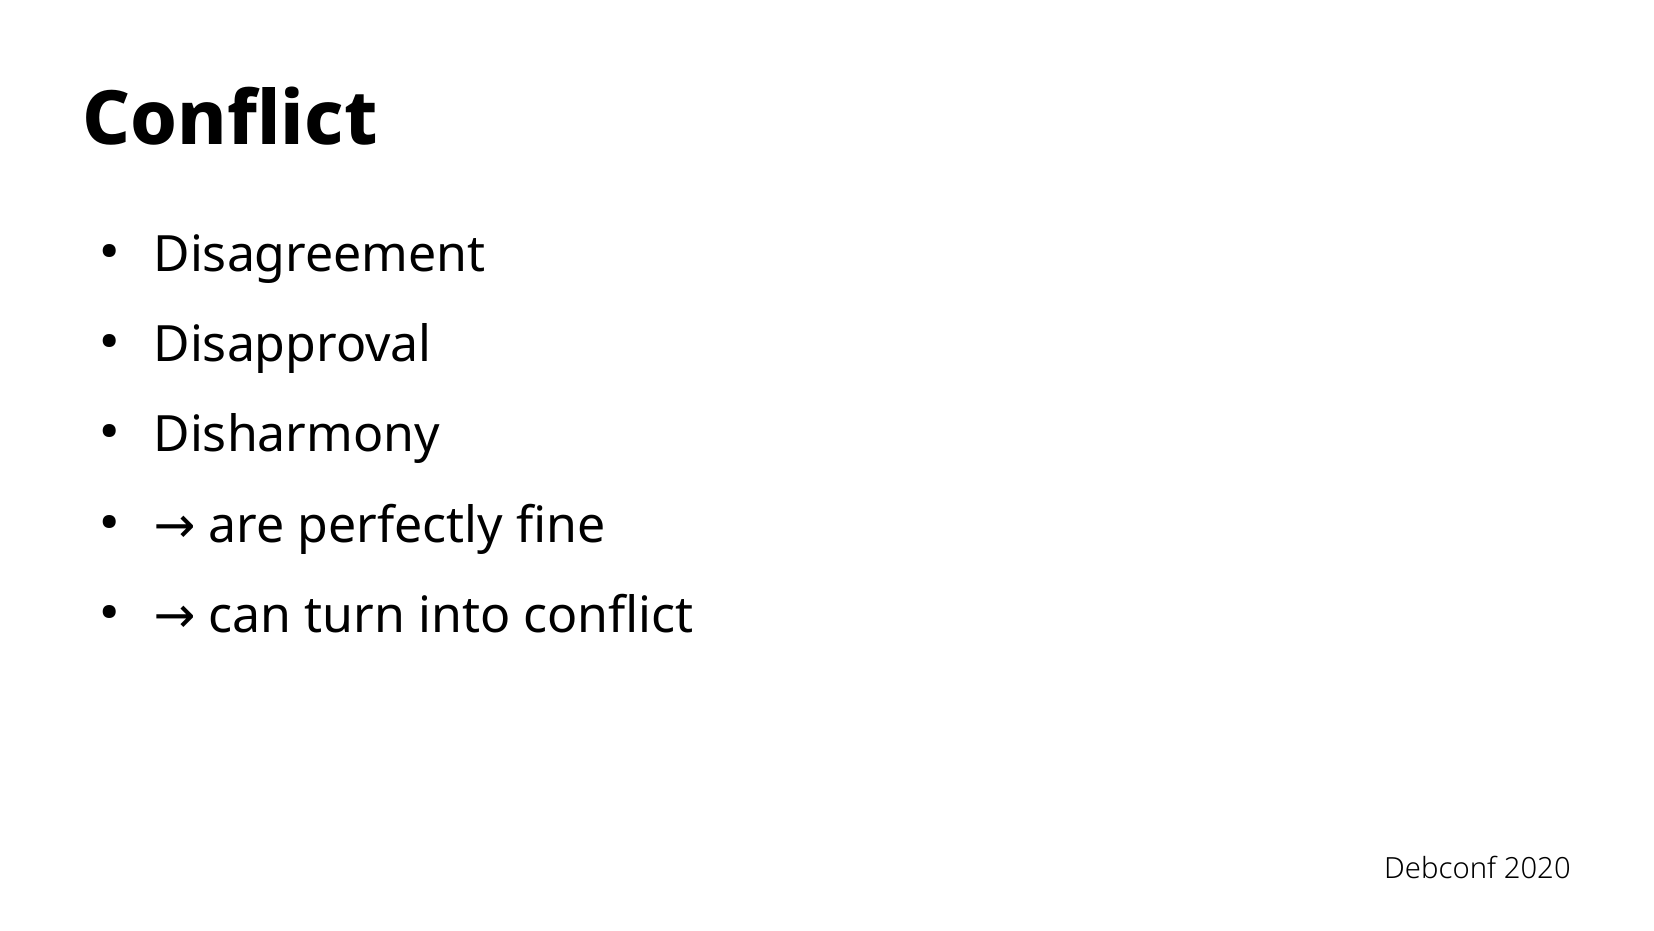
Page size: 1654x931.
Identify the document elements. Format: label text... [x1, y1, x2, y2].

title Conflict [82, 37, 1571, 193]
list Disagreement Disapproval Disharmony → are perfectly fine → can turn into conflict [82, 217, 1571, 758]
